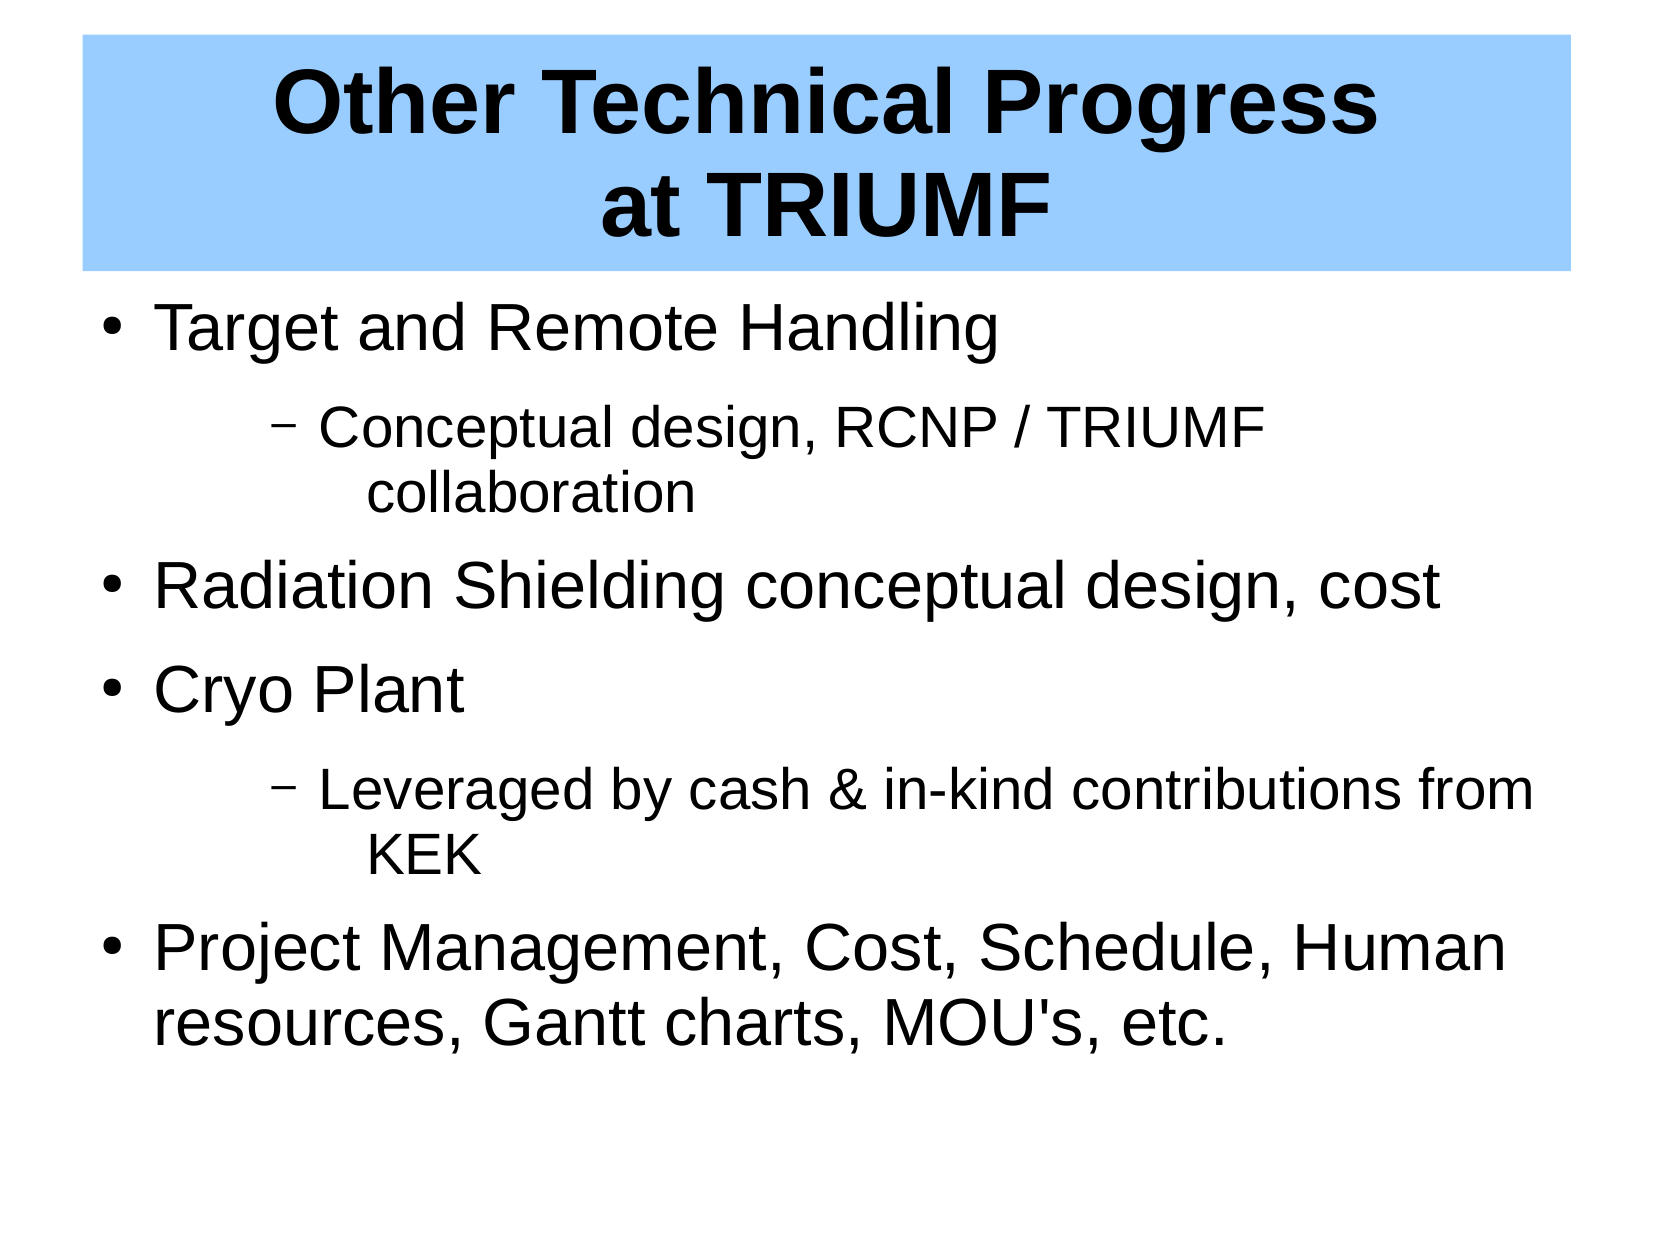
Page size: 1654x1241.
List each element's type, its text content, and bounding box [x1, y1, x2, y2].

title Other Technical Progress at TRIUMF [82, 34, 1571, 272]
list Target and Remote Handling Conceptual design, RCNP / TRIUMF collaboration Radiation Shielding conceptual design, cost Cryo Plant Leveraged by cash & in-kind contributions from KEK Project Management, Cost, Schedule, Human resources, Gantt charts, MOU's, etc. [82, 290, 1571, 1132]
